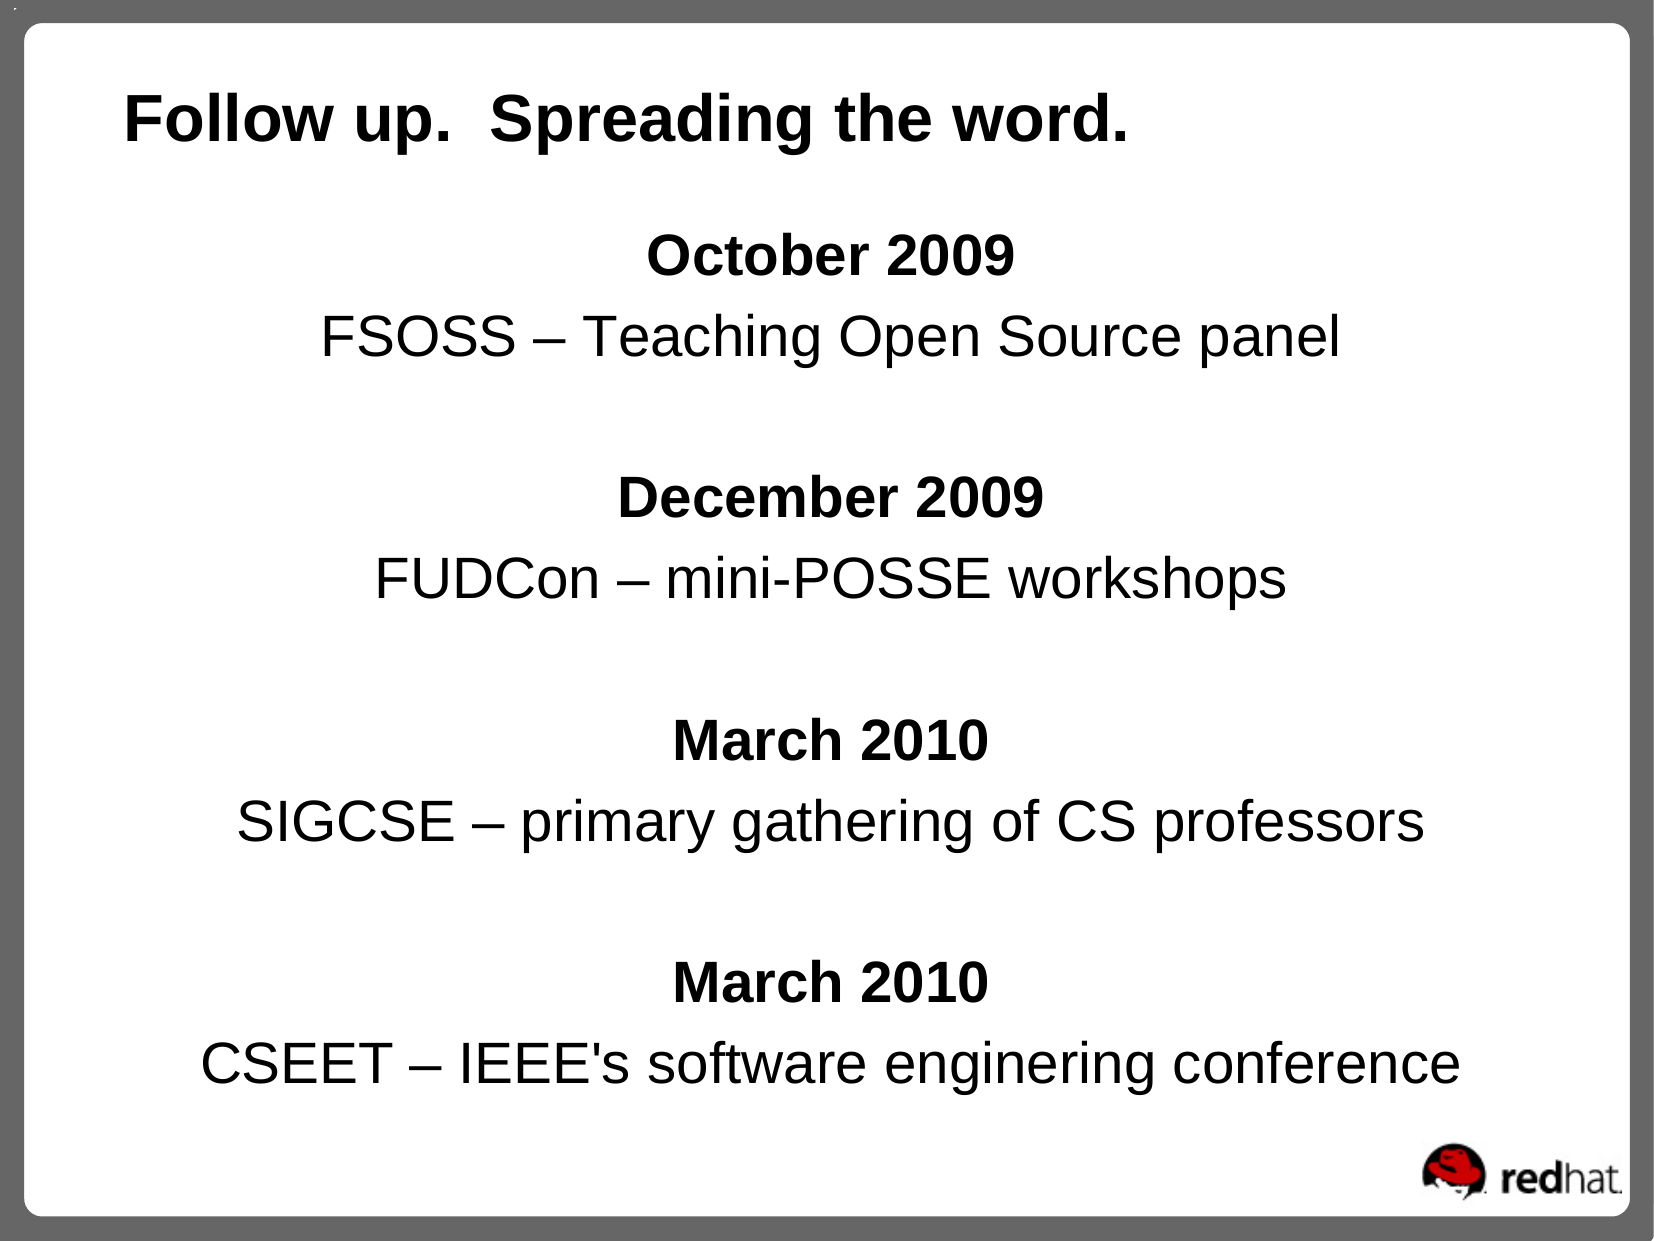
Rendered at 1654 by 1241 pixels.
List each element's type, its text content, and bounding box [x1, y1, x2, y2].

title Follow up. Spreading the word. [123, 63, 1530, 175]
picture [1421, 1141, 1622, 1209]
subtitle October 2009 FSOSS – Teaching Open Source panel December 2009 FUDCon – mini-POSSE workshops March 2010 SIGCSE – primary gathering of CS professors March 2010 CSEET – IEEE's software enginering conference [128, 193, 1535, 1126]
